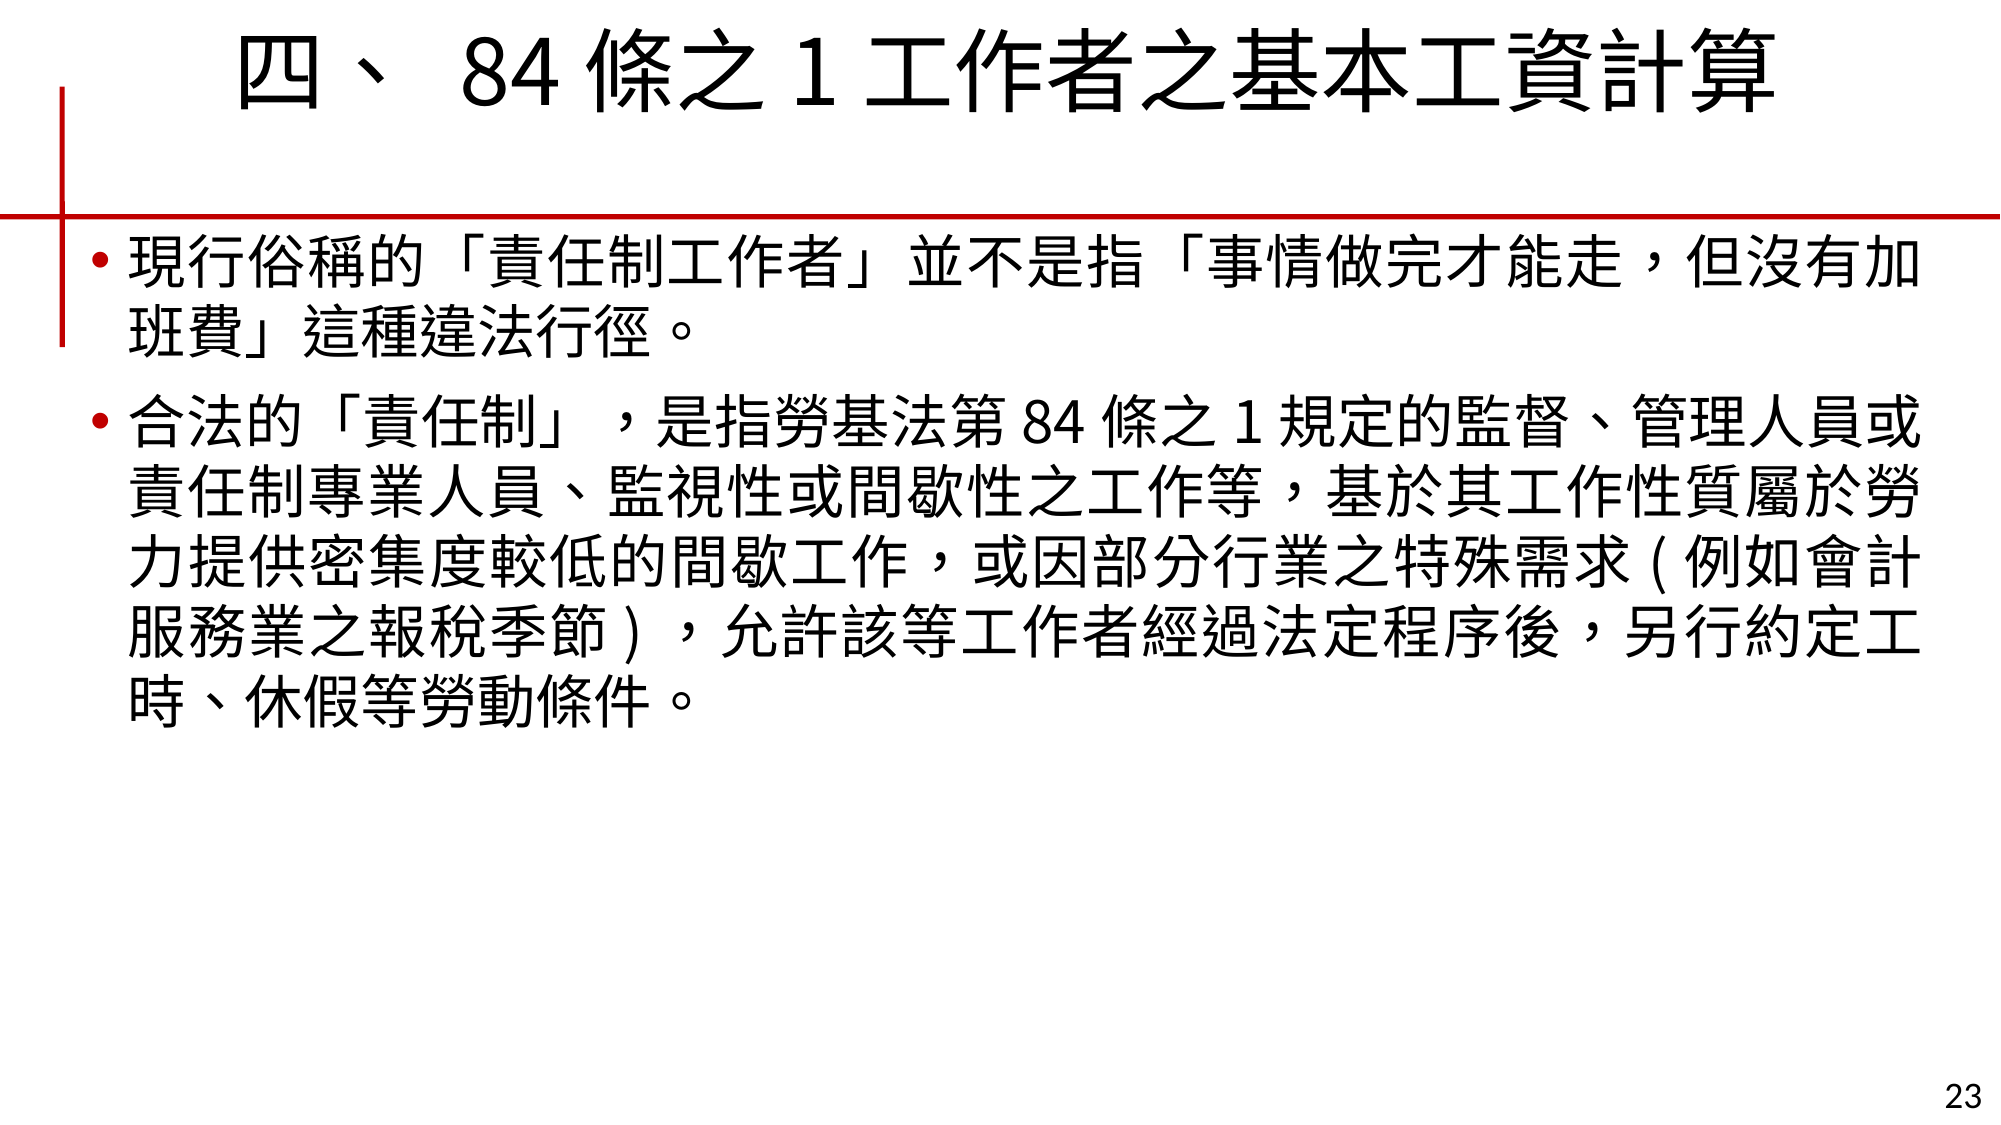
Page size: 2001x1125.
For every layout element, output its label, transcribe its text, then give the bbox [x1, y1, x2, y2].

slide_number <編號> [1701, 1063, 1998, 1118]
title 四、 84條之1工作者之基本工資計算 [75, 6, 1938, 211]
list 現行俗稱的「責任制工作者」並不是指「事情做完才能走，但沒有加班費」這種違法行徑。 合法的「責任制」，是指勞基法第84條之1規定的監督、管理人員或責任制專業人員、監視性或間歇性之工作等，基於其工作性質屬於勞力提供密集度較低的間歇工作，或因部分行業之特殊需求(例如會計服務業之報稅季節)，允許該等工作者經過法定程序後，另行約定工時、休假等勞動條件。 [75, 217, 1938, 1027]
